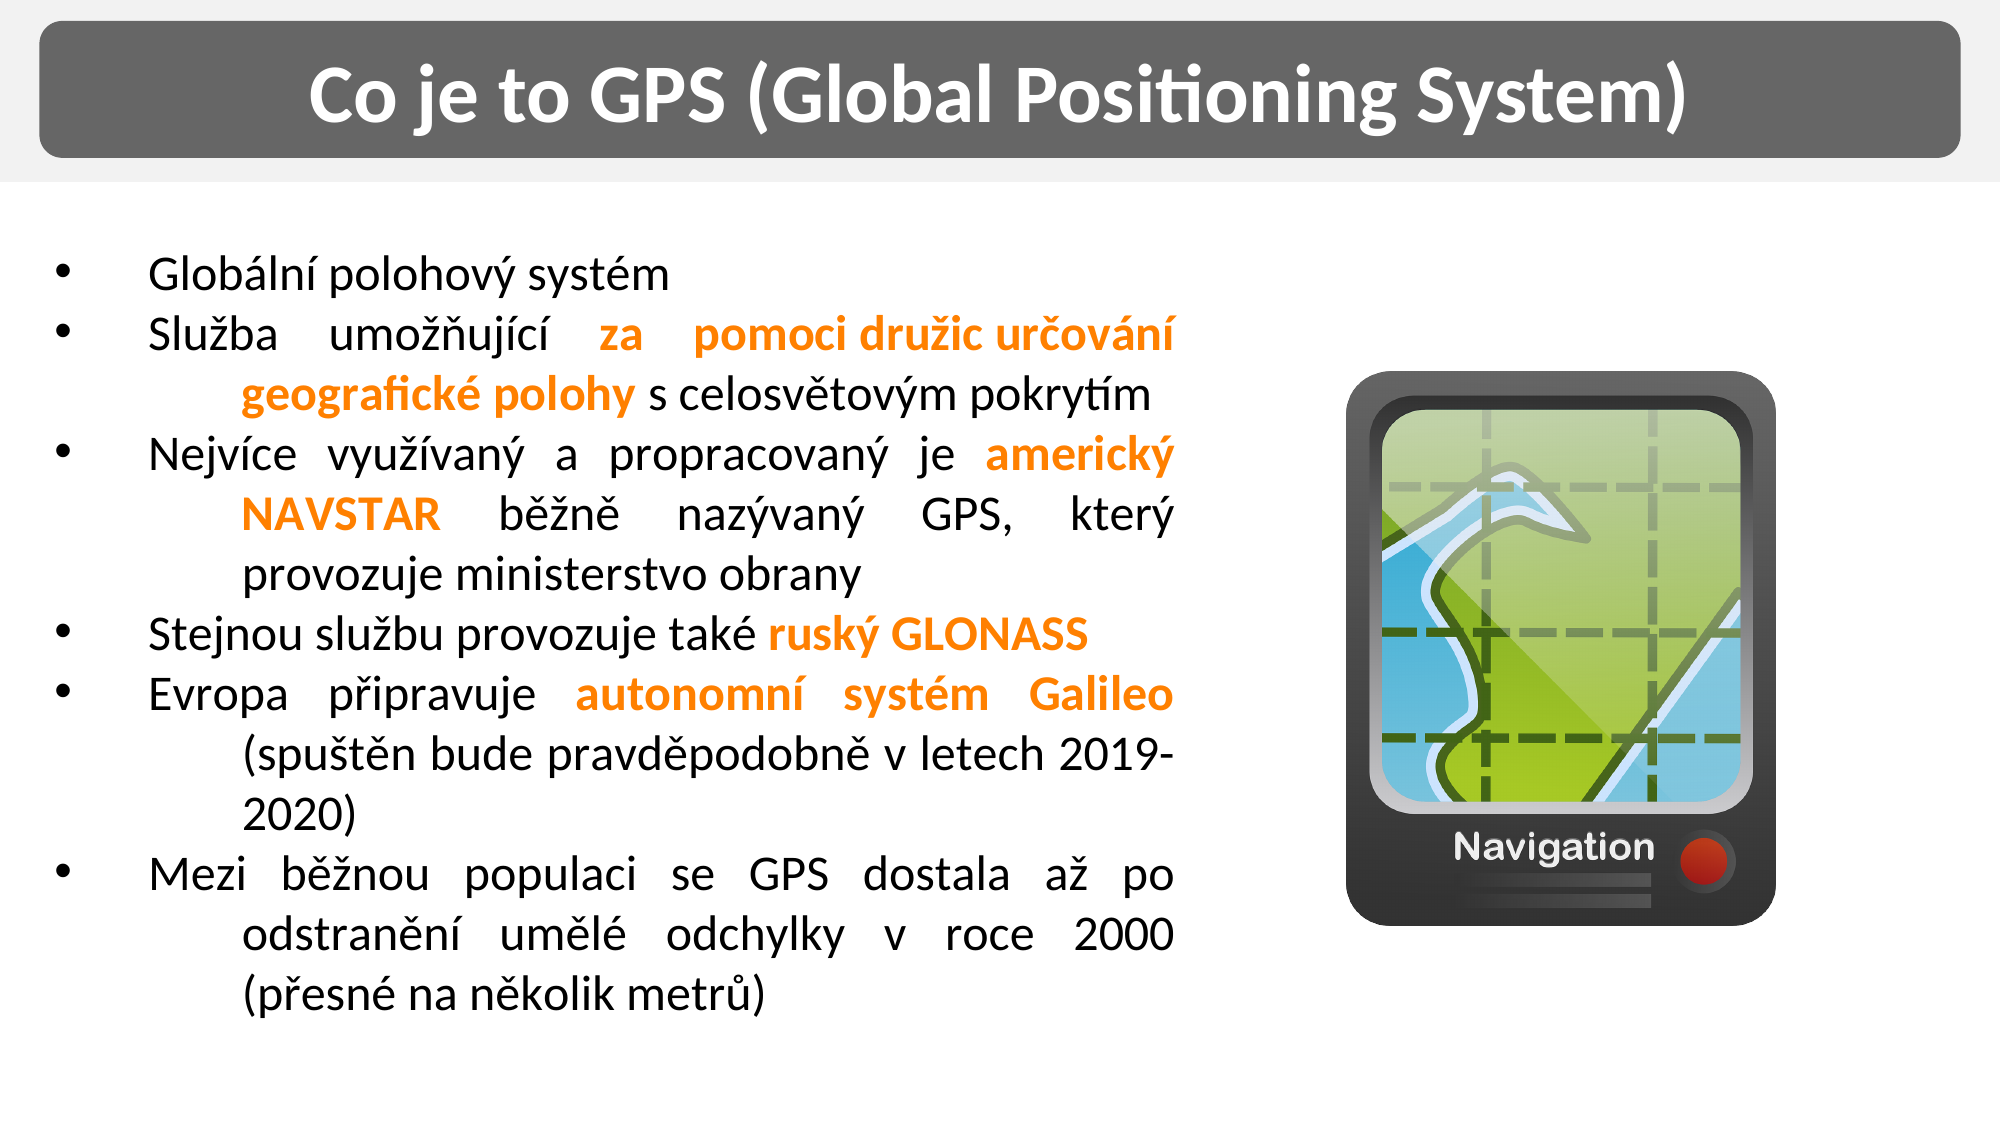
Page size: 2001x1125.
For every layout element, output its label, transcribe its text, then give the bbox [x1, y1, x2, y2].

text_box [0, 0, 2000, 182]
text_box Co je to GPS (Global Positioning System) [39, 20, 1961, 158]
picture [1346, 371, 1776, 926]
text_box Globální polohový systém Služba umožňující za pomoci družic určování geografické polohy s celosvětovým pokrytím Nejvíce využívaný a propracovaný je americký NAVSTAR běžně nazývaný GPS, který provozuje ministerstvo obrany Stejnou službu provozuje také ruský GLONASS Evropa připravuje autonomní systém Galileo (spuštěn bude pravděpodobně v letech 2019-2020) Mezi běžnou populaci se GPS dostala až po odstranění umělé odchylky v roce 2000 (přesné na několik metrů) [39, 232, 1190, 1028]
